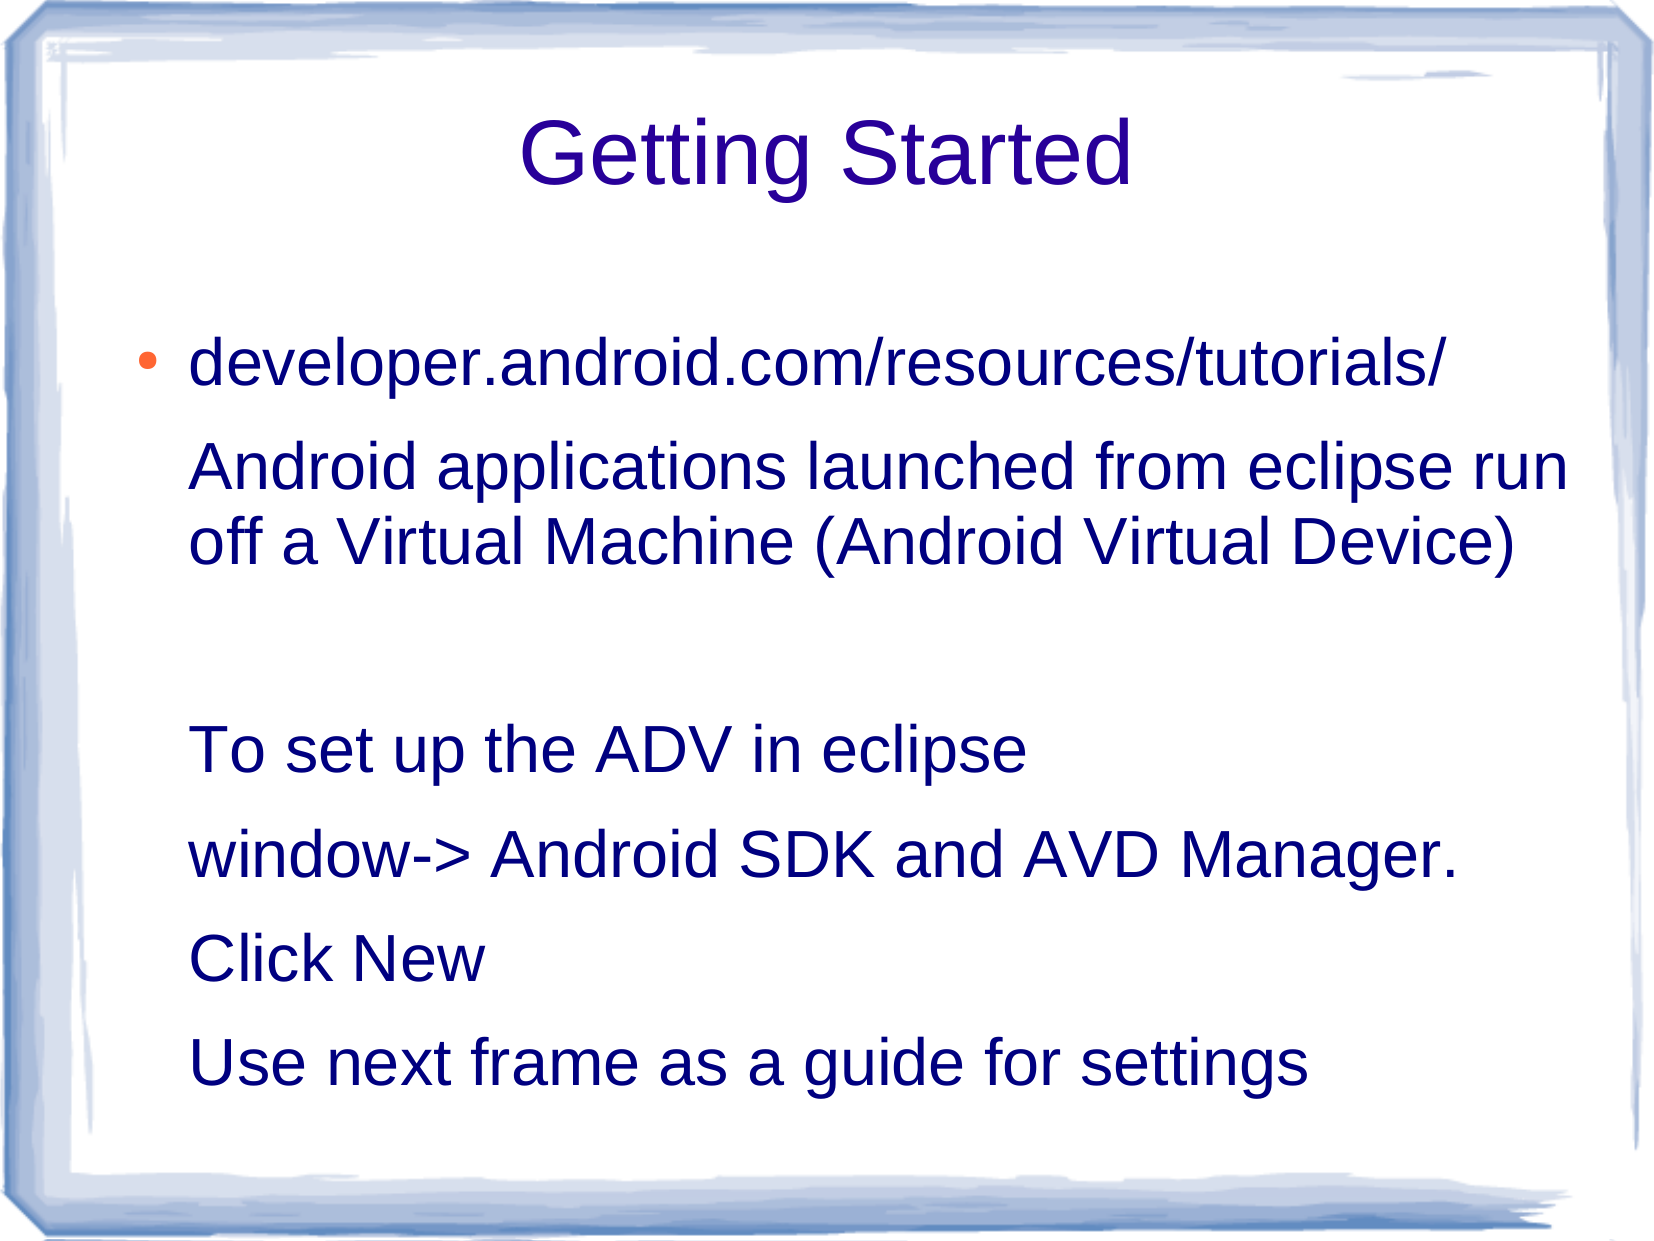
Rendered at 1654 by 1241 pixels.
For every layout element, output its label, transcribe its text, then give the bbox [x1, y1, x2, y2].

picture [0, 0, 1654, 1241]
title Getting Started [82, 49, 1571, 257]
list developer.android.com/resources/tutorials/ Android applications launched from eclipse run off a Virtual Machine (Android Virtual Device) To set up the ADV in eclipse window-> Android SDK and AVD Manager. Click New Use next frame as a guide for settings [118, 324, 1571, 1101]
